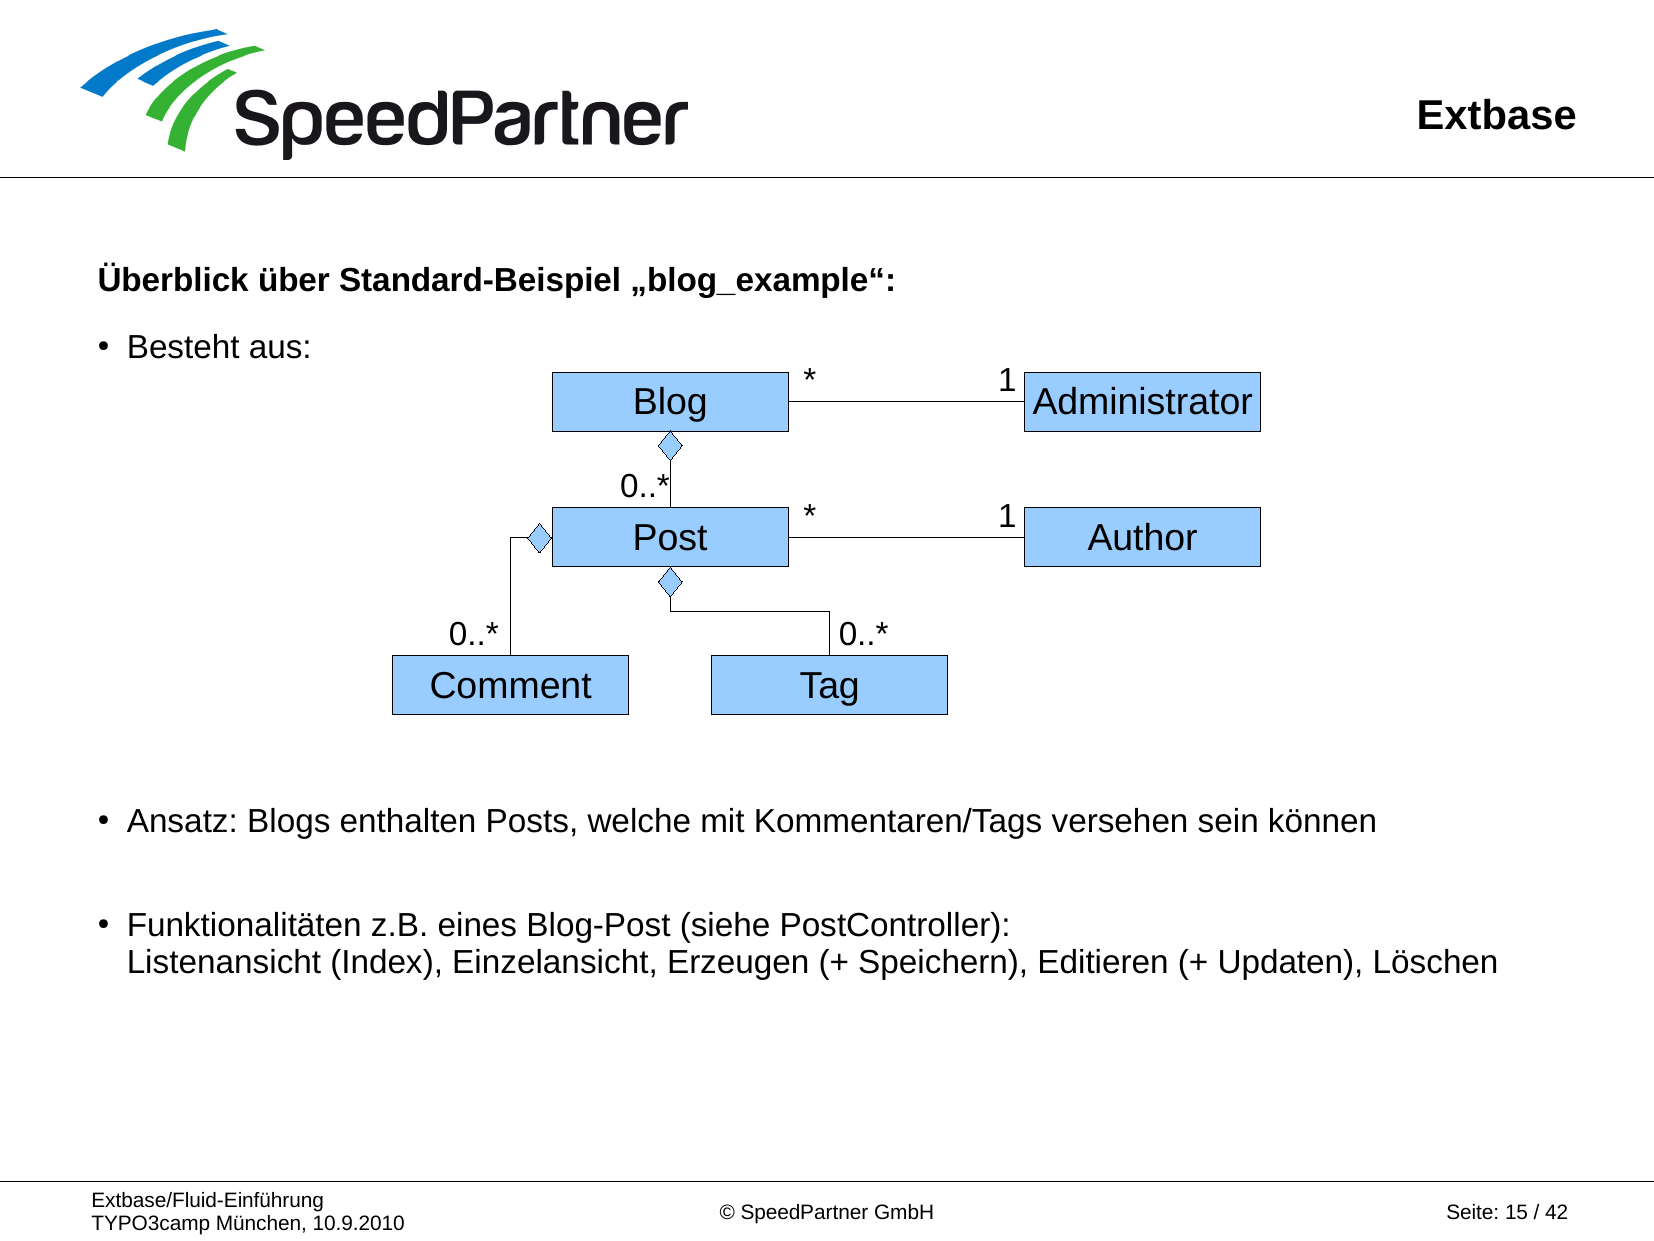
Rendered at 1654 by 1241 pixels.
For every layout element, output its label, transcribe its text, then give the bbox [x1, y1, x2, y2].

text_box Post [552, 507, 789, 567]
text_box * [788, 354, 832, 407]
text_box Überblick über Standard-Beispiel „blog_example“: Besteht aus: Ansatz: Blogs enthalten Posts, welche mit Kommentaren/Tags versehen sein können Funktionalitäten z.B. eines Blog-Post (siehe PostController): Listenansicht (Index), Einzelansicht, Erzeugen (+ Speichern), Editieren (+ Updaten), Löschen [82, 253, 1565, 1151]
text_box * [788, 490, 832, 543]
text_box [658, 566, 683, 597]
text_box [527, 523, 552, 553]
picture [80, 29, 688, 160]
text_box Author [1024, 507, 1261, 567]
text_box [658, 430, 683, 460]
text_box 0..* [605, 460, 686, 513]
text_box 1 [983, 354, 1032, 407]
text_box 0..* [824, 608, 904, 661]
text_box Administrator [1024, 372, 1261, 432]
text_box Blog [552, 372, 789, 432]
text_box 0..* [434, 608, 514, 661]
text_box 1 [983, 490, 1032, 543]
text_box Comment [392, 655, 629, 715]
title Extbase [590, 70, 1577, 160]
text_box Tag [711, 655, 948, 715]
